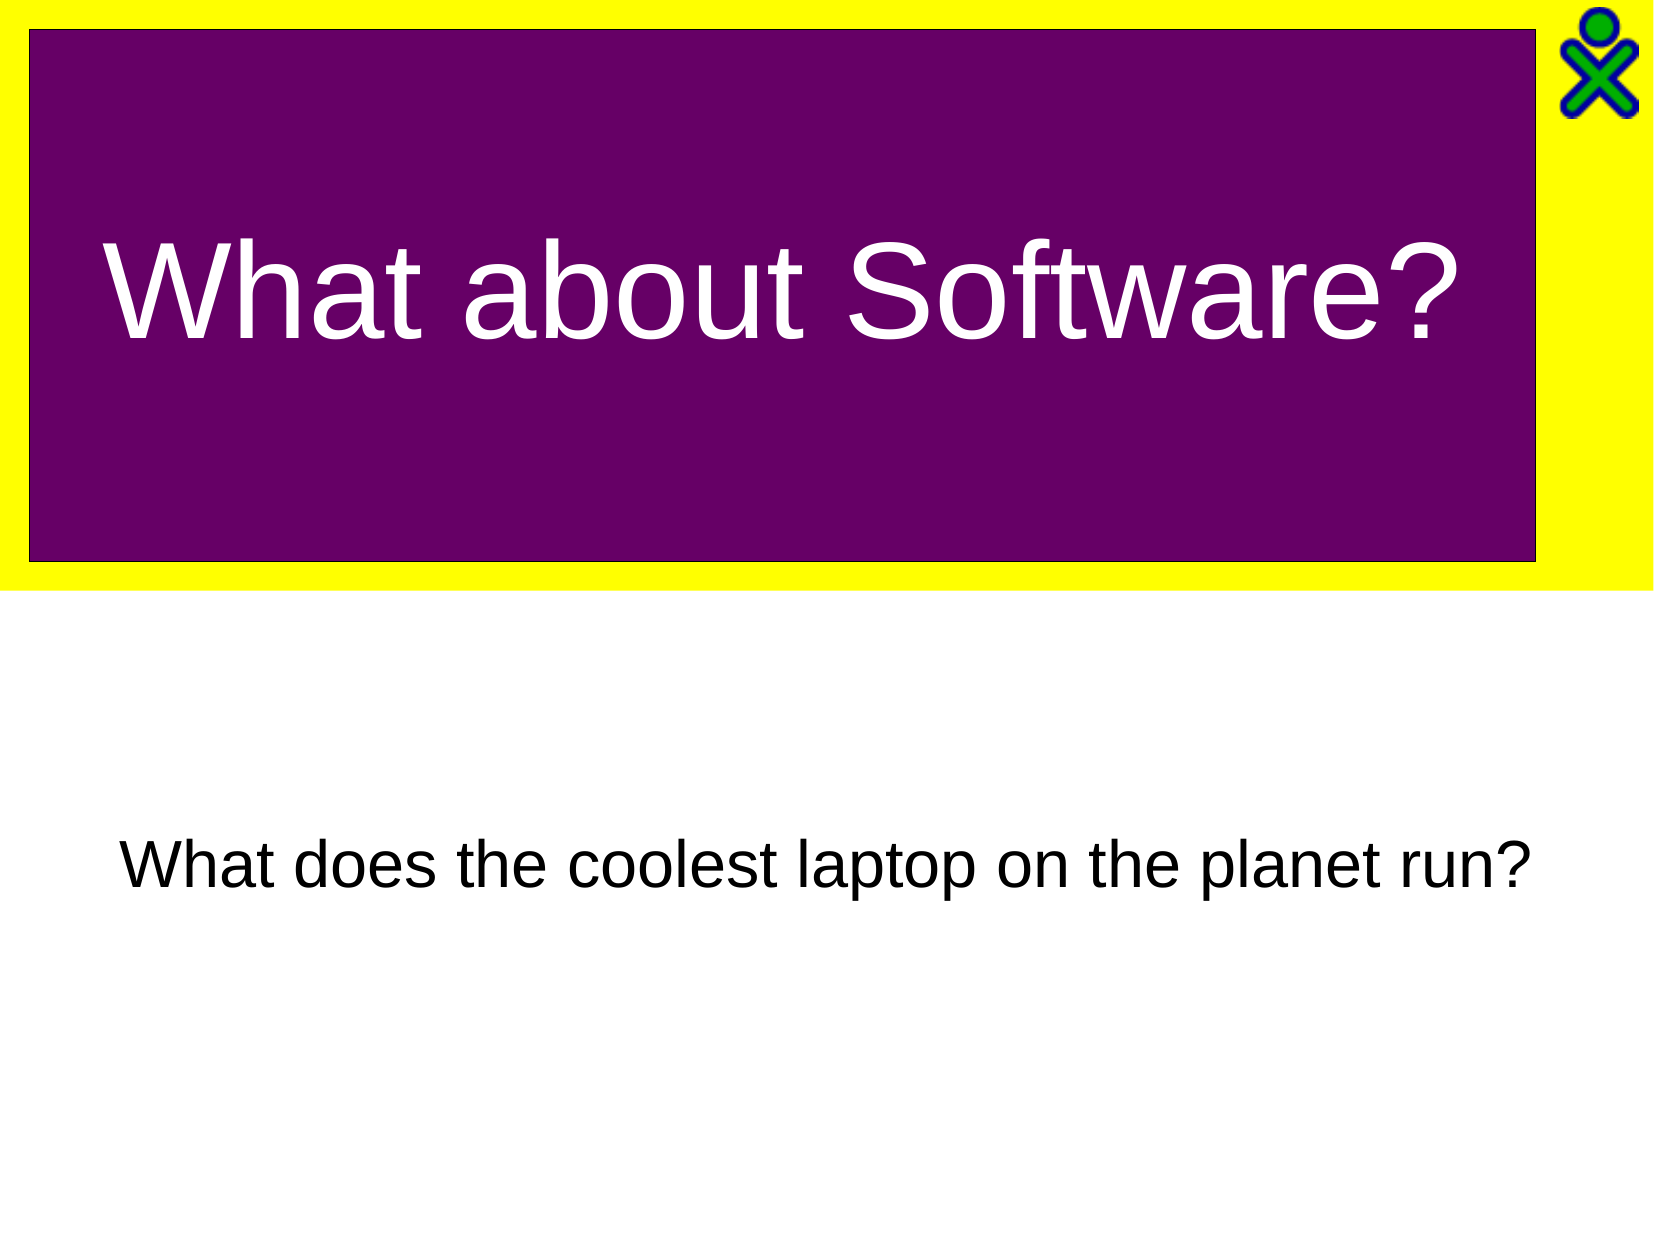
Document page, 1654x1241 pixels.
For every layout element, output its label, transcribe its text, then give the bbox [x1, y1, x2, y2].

picture [1559, 7, 1639, 119]
subtitle What does the coolest laptop on the planet run? [82, 627, 1571, 1102]
title What about Software? [59, 49, 1506, 532]
